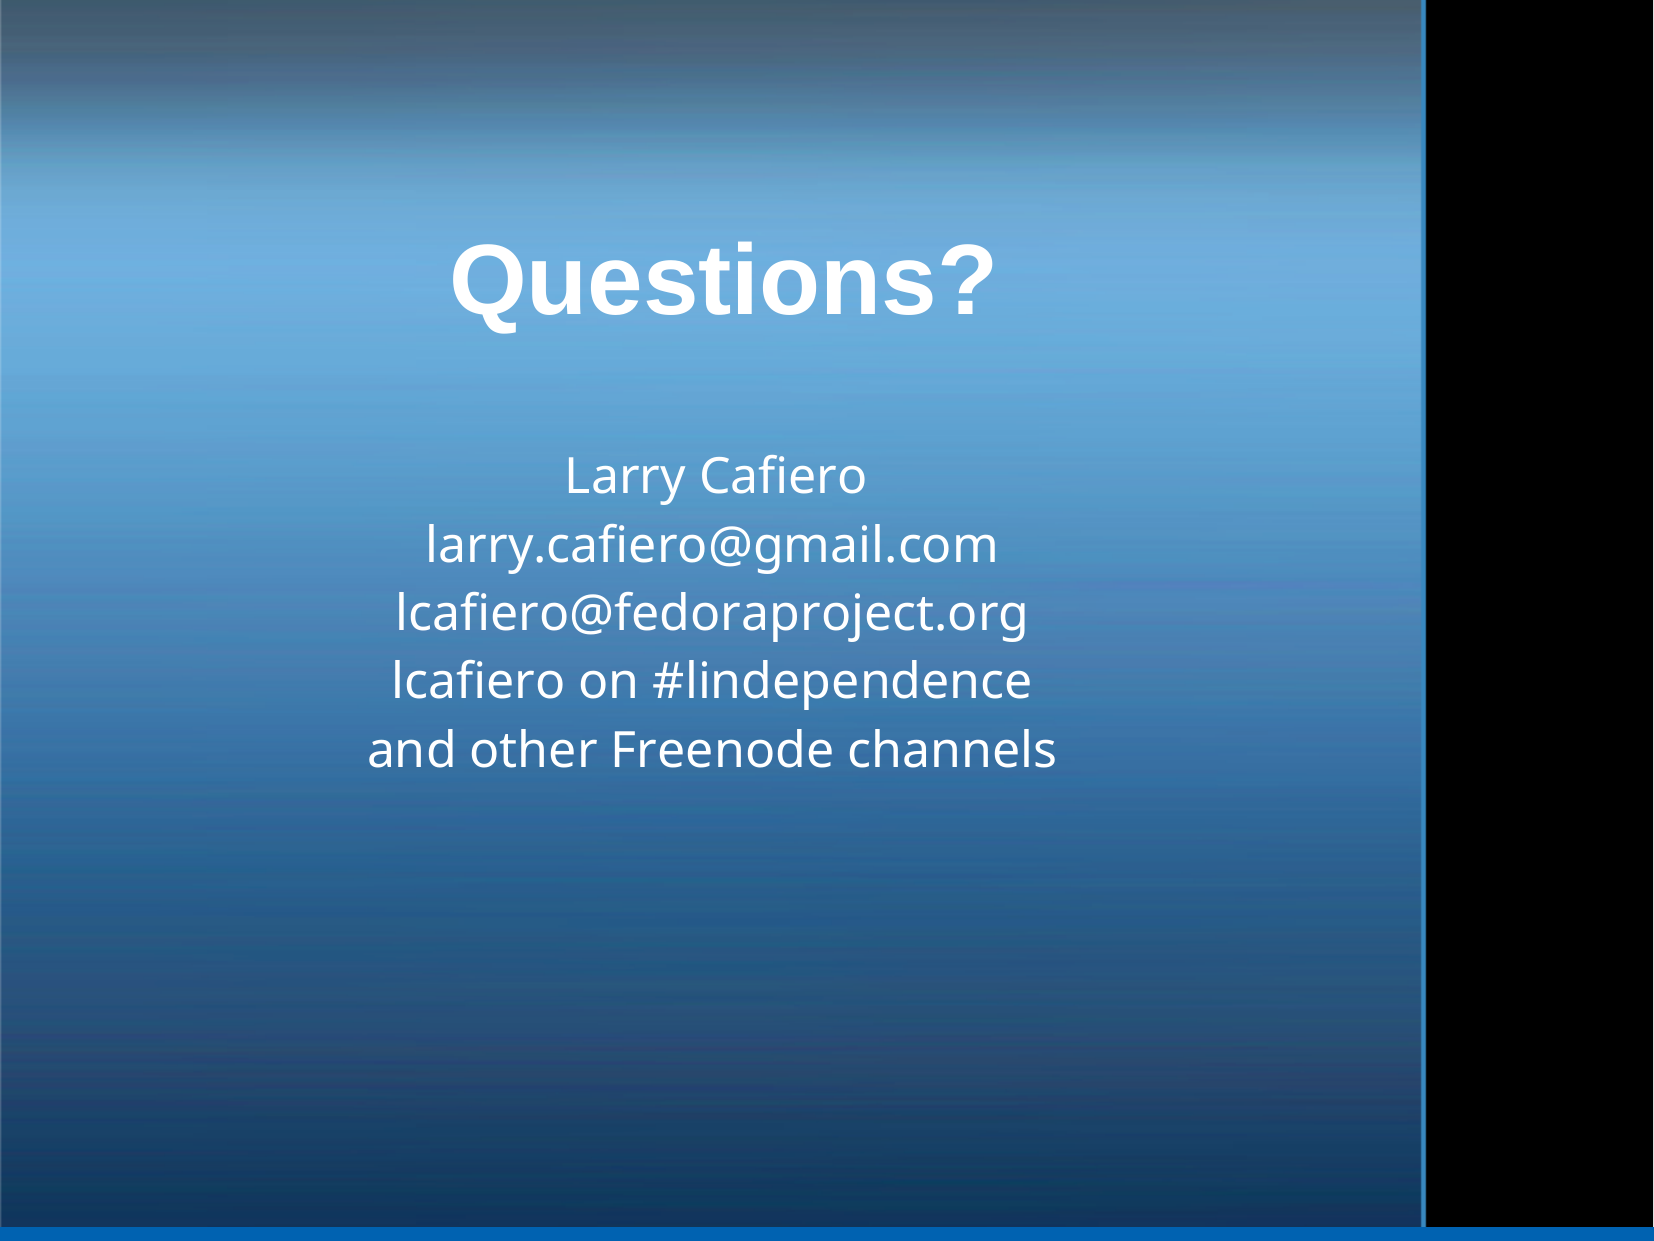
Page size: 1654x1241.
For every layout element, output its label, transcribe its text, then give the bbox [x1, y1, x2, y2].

picture [0, 0, 1654, 1227]
title Questions? [0, 176, 1448, 384]
title Larry Cafiero larry.cafiero@gmail.com lcafiero@fedoraproject.org lcafiero on #lindependence and other Freenode channels [0, 359, 1426, 863]
